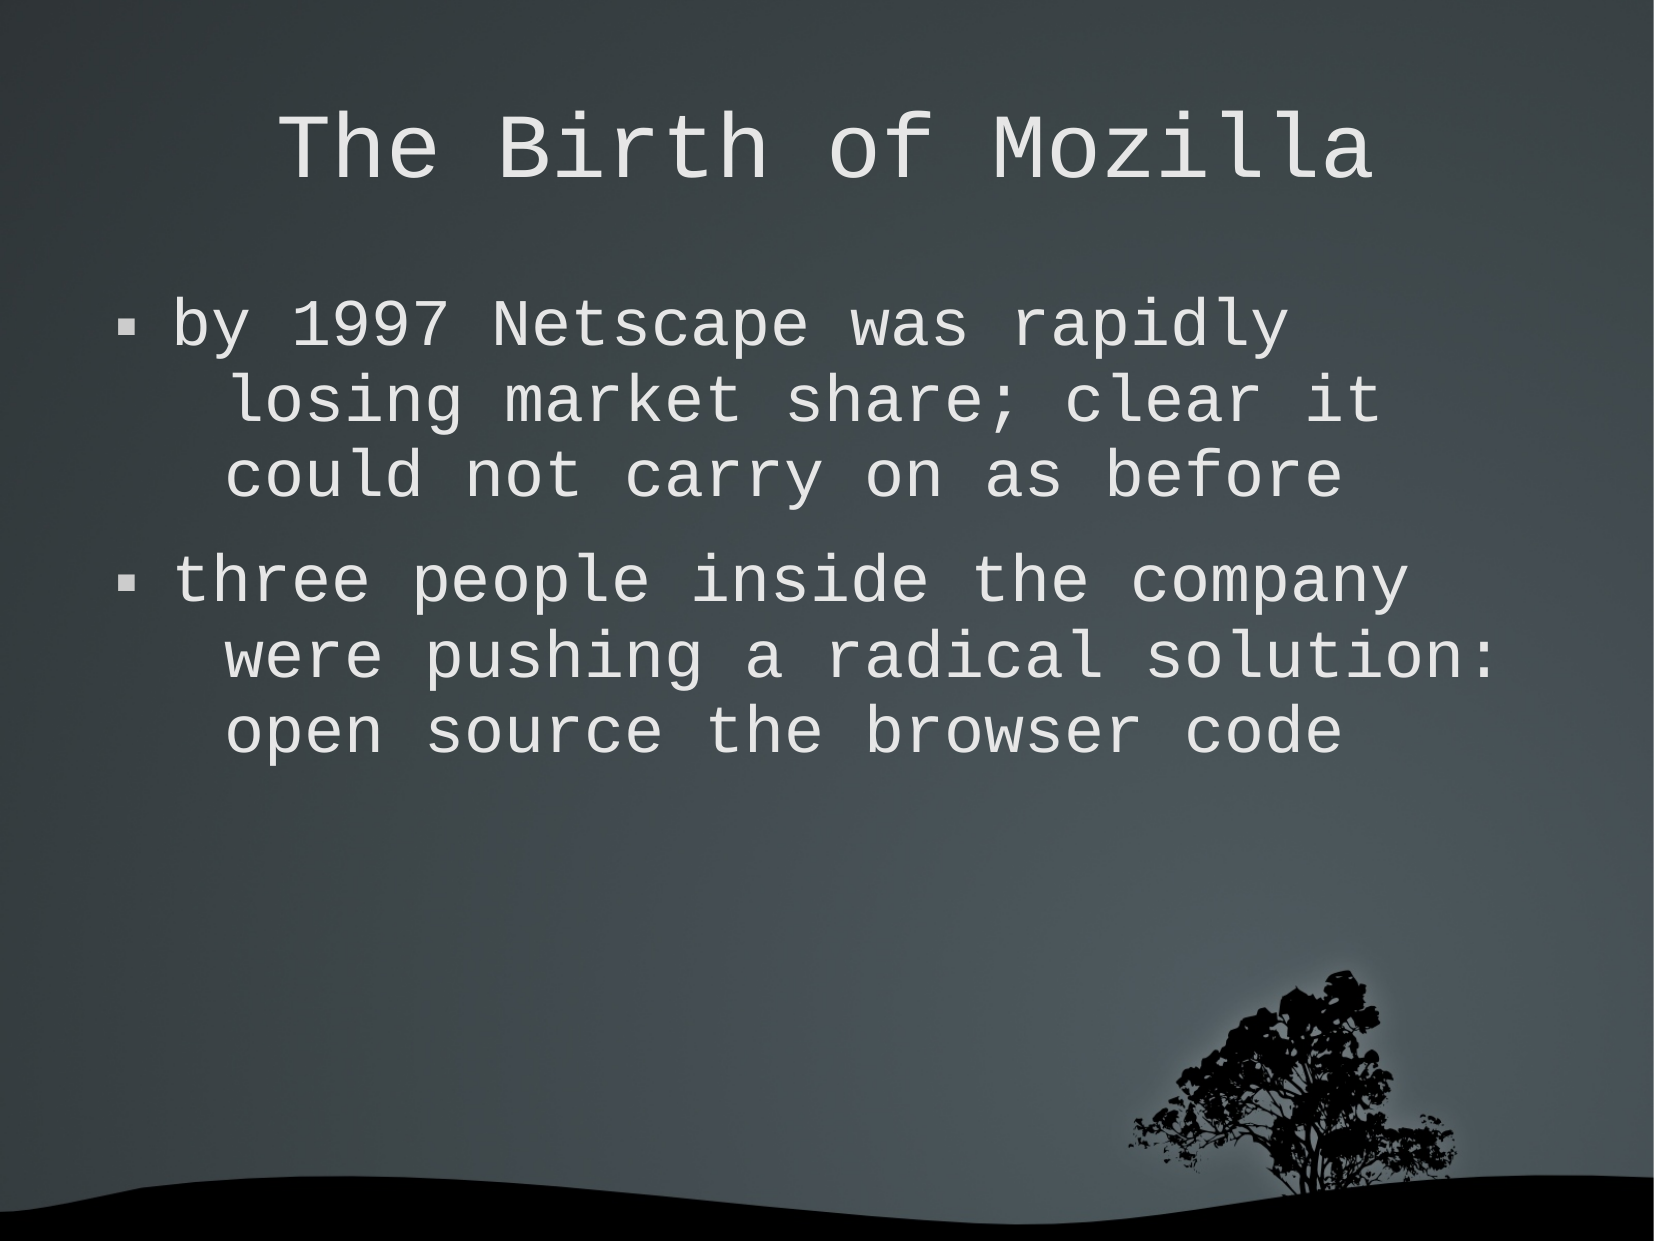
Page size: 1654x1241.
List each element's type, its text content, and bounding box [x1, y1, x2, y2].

list by 1997 Netscape was rapidly losing market share; clear it could not carry on as before three people inside the company were pushing a radical solution: open source the browser code [82, 290, 1571, 1094]
title The Birth of Mozilla [82, 56, 1571, 250]
picture [0, 0, 1654, 1241]
